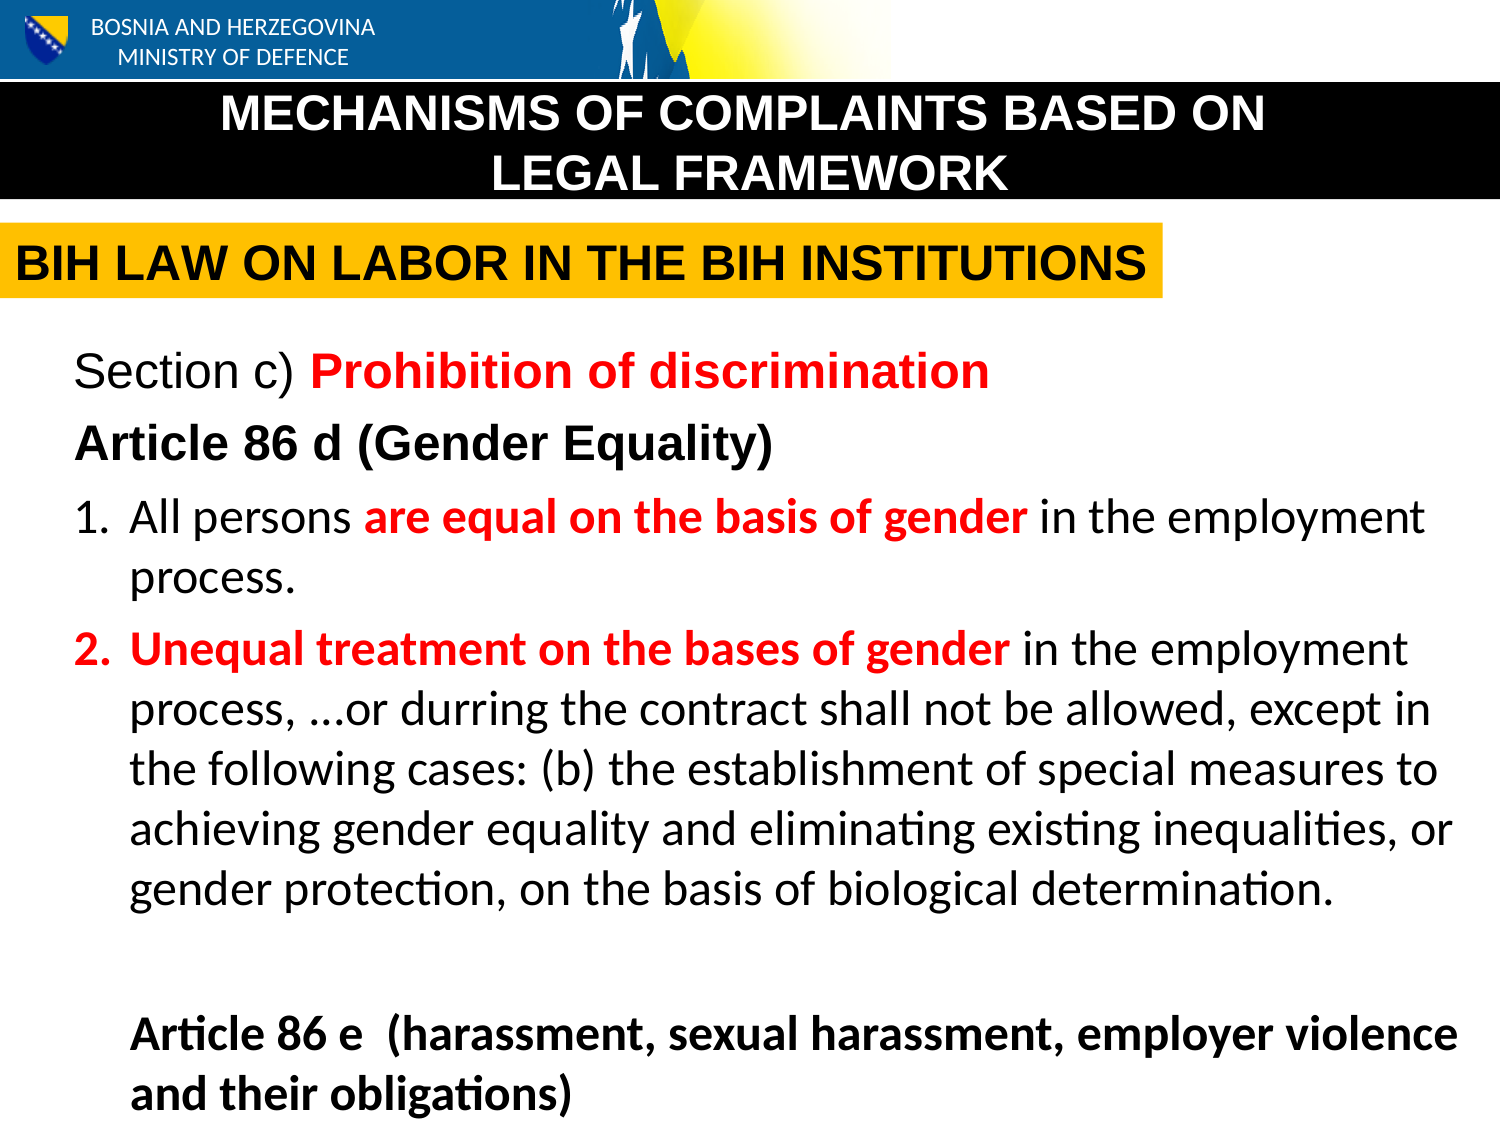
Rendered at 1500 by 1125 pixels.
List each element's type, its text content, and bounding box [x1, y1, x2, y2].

picture [0, 0, 1500, 79]
title MECHANISMS OF COMPLAINTS BASED ON LEGAL FRAMEWORK [0, 82, 1500, 200]
text_box BIH LAW ON LABOR IN THE BIH INSTITUTIONS [0, 222, 1163, 299]
list Section c) Prohibition of discrimination Article 86 d (Gender Equality) All persons are equal on the basis of gender in the employment process. Unequal treatment on the bases of gender in the employment process, ...or durring the contract shall not be allowed, except in the following cases: (b) the establishment of special measures to achieving gender equality and eliminating existing inequalities, or gender protection, on the basis of biological determination. Article 86 e (harassment, sexual harassment, employer violence and their obligations) [58, 330, 1500, 1125]
